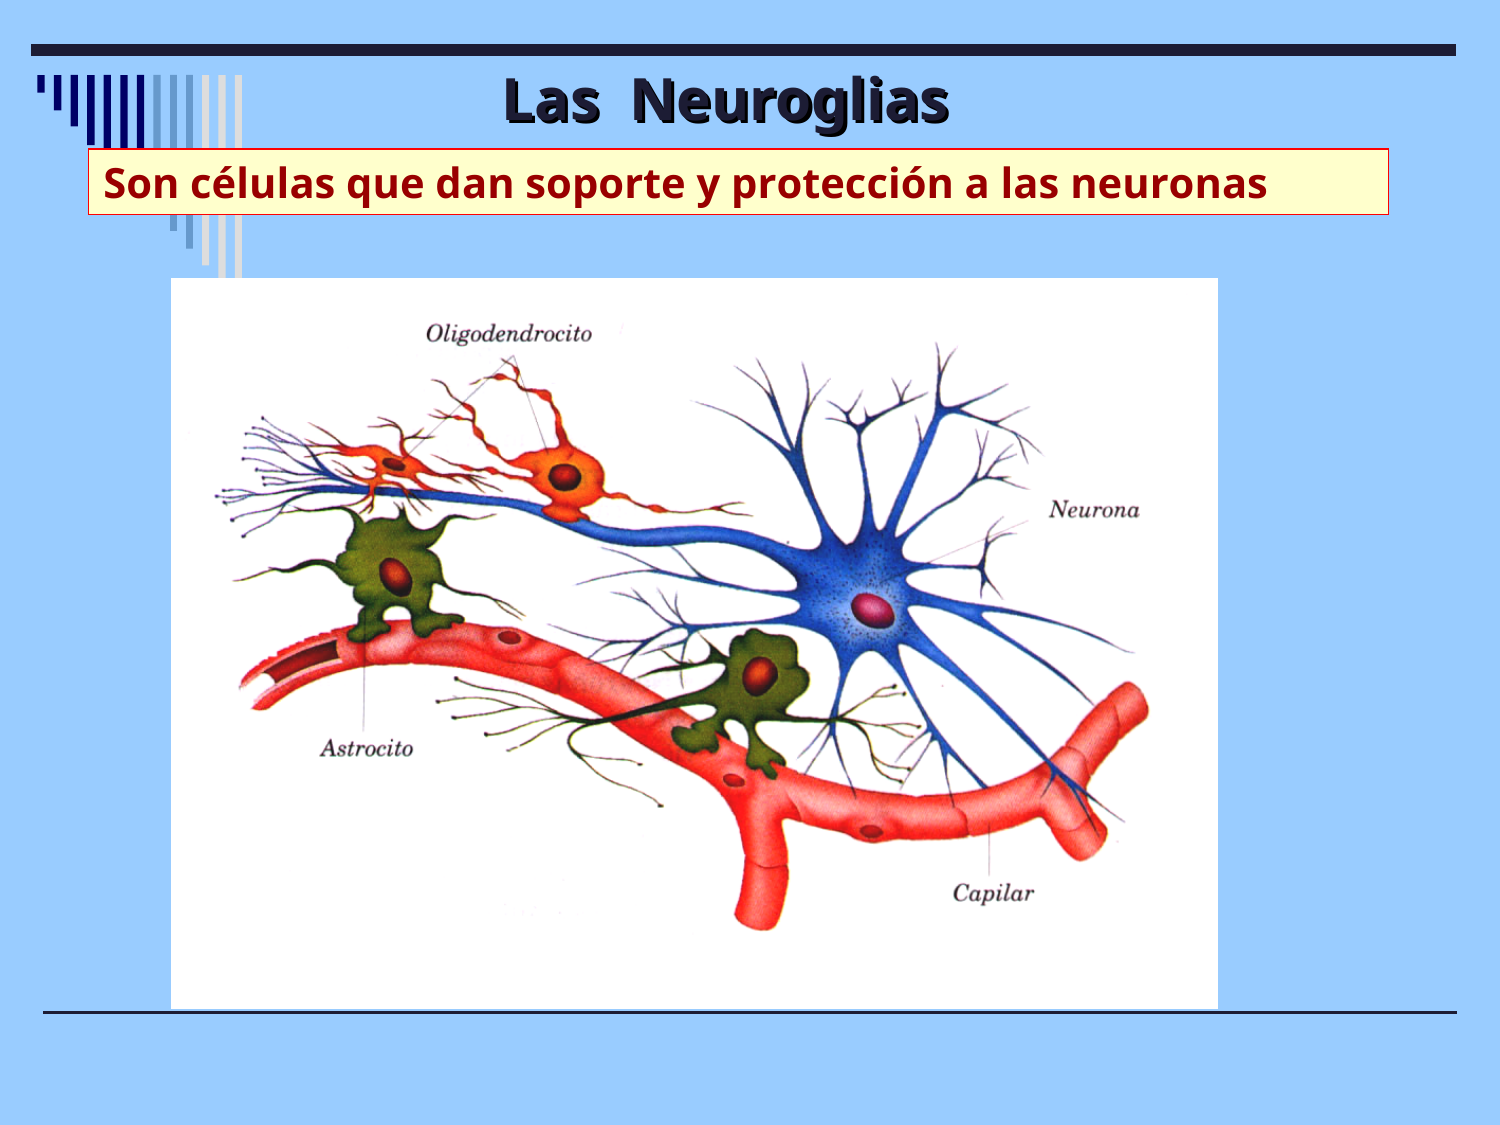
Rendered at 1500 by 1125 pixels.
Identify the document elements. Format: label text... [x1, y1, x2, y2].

text_box Las Neuroglias [100, 54, 1351, 141]
picture [171, 278, 1218, 1009]
text_box Son células que dan soporte y protección a las neuronas [88, 148, 1389, 215]
